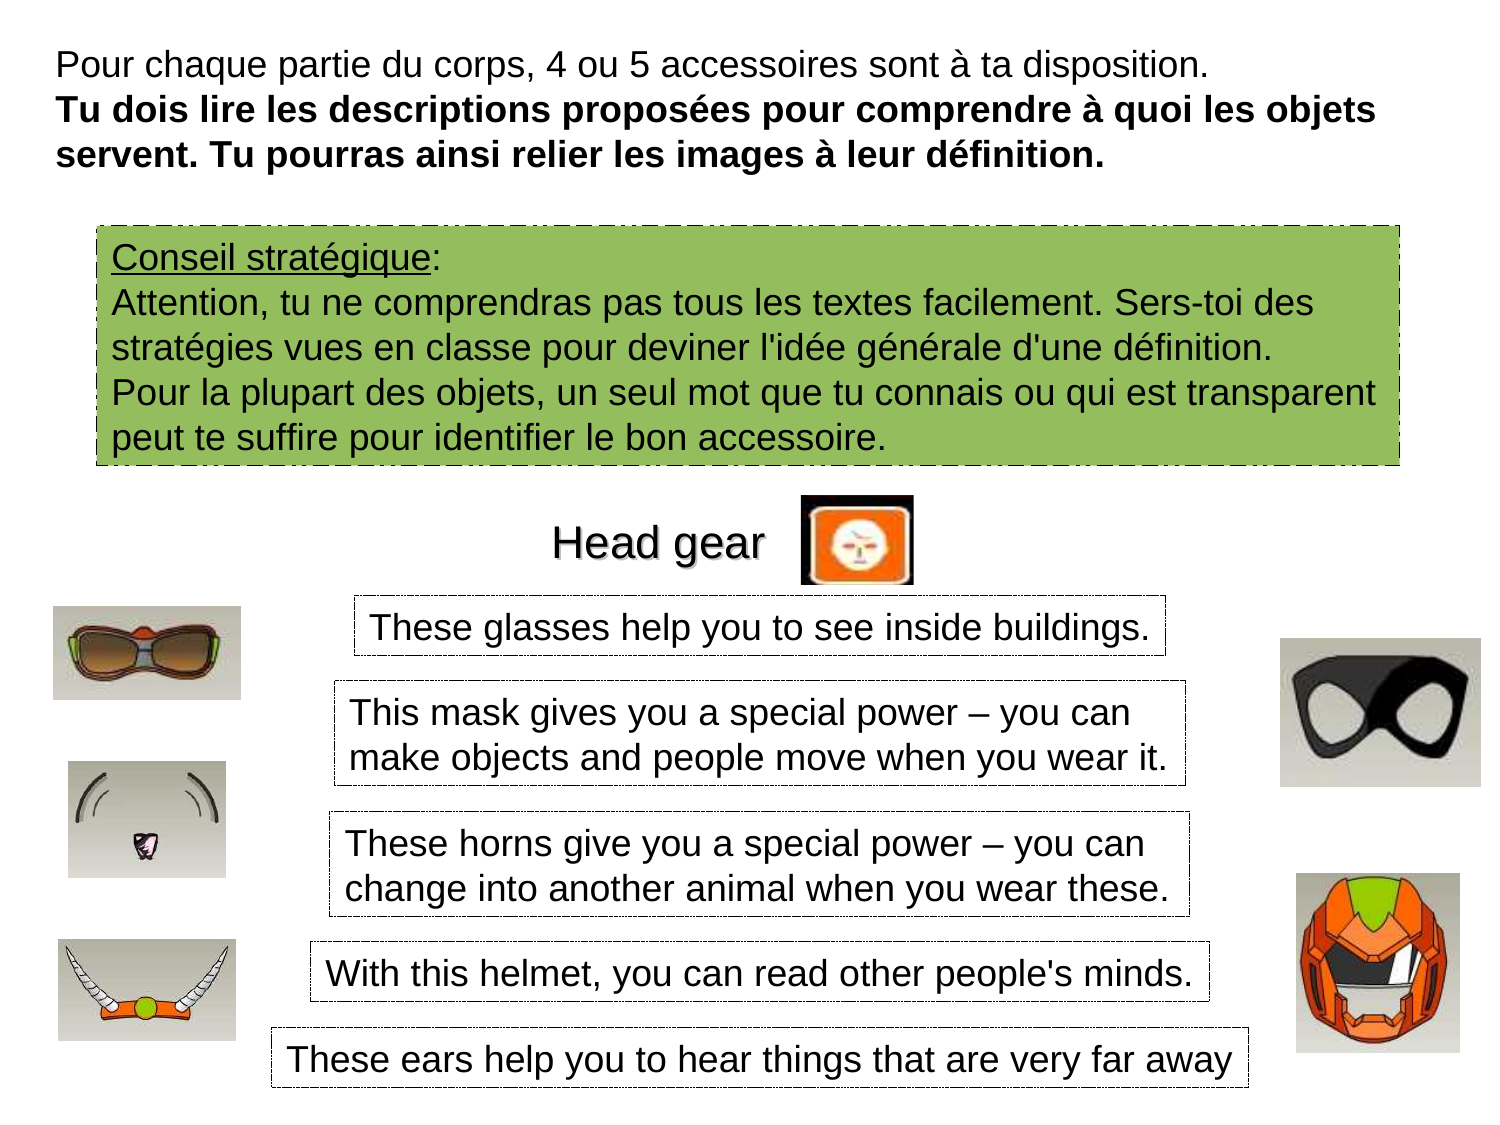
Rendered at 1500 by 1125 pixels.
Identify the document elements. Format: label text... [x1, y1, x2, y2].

text_box These horns give you a special power – you can change into another animal when you wear these. [329, 811, 1190, 917]
picture [58, 939, 236, 1041]
picture [1296, 873, 1460, 1053]
text_box Head gear [536, 505, 781, 576]
picture [1280, 638, 1481, 787]
picture [53, 606, 241, 700]
text_box These glasses help you to see inside buildings. [354, 595, 1166, 656]
text_box These ears help you to hear things that are very far away [271, 1027, 1249, 1088]
picture [800, 495, 914, 585]
text_box With this helmet, you can read other people's minds. [310, 941, 1210, 1002]
text_box Pour chaque partie du corps, 4 ou 5 accessoires sont à ta disposition. Tu dois lire les descriptions proposées pour comprendre à quoi les objets servent. Tu pourras ainsi relier les images à leur définition. [40, 32, 1444, 228]
picture [68, 761, 226, 878]
text_box Conseil stratégique: Attention, tu ne comprendras pas tous les textes facilement. Sers-toi des stratégies vues en classe pour deviner l'idée générale d'une définition. Pour la plupart des objets, un seul mot que tu connais ou qui est transparent peut te suffire pour identifier le bon accessoire. [96, 225, 1400, 466]
text_box This mask gives you a special power – you can make objects and people move when you wear it. [334, 680, 1186, 786]
